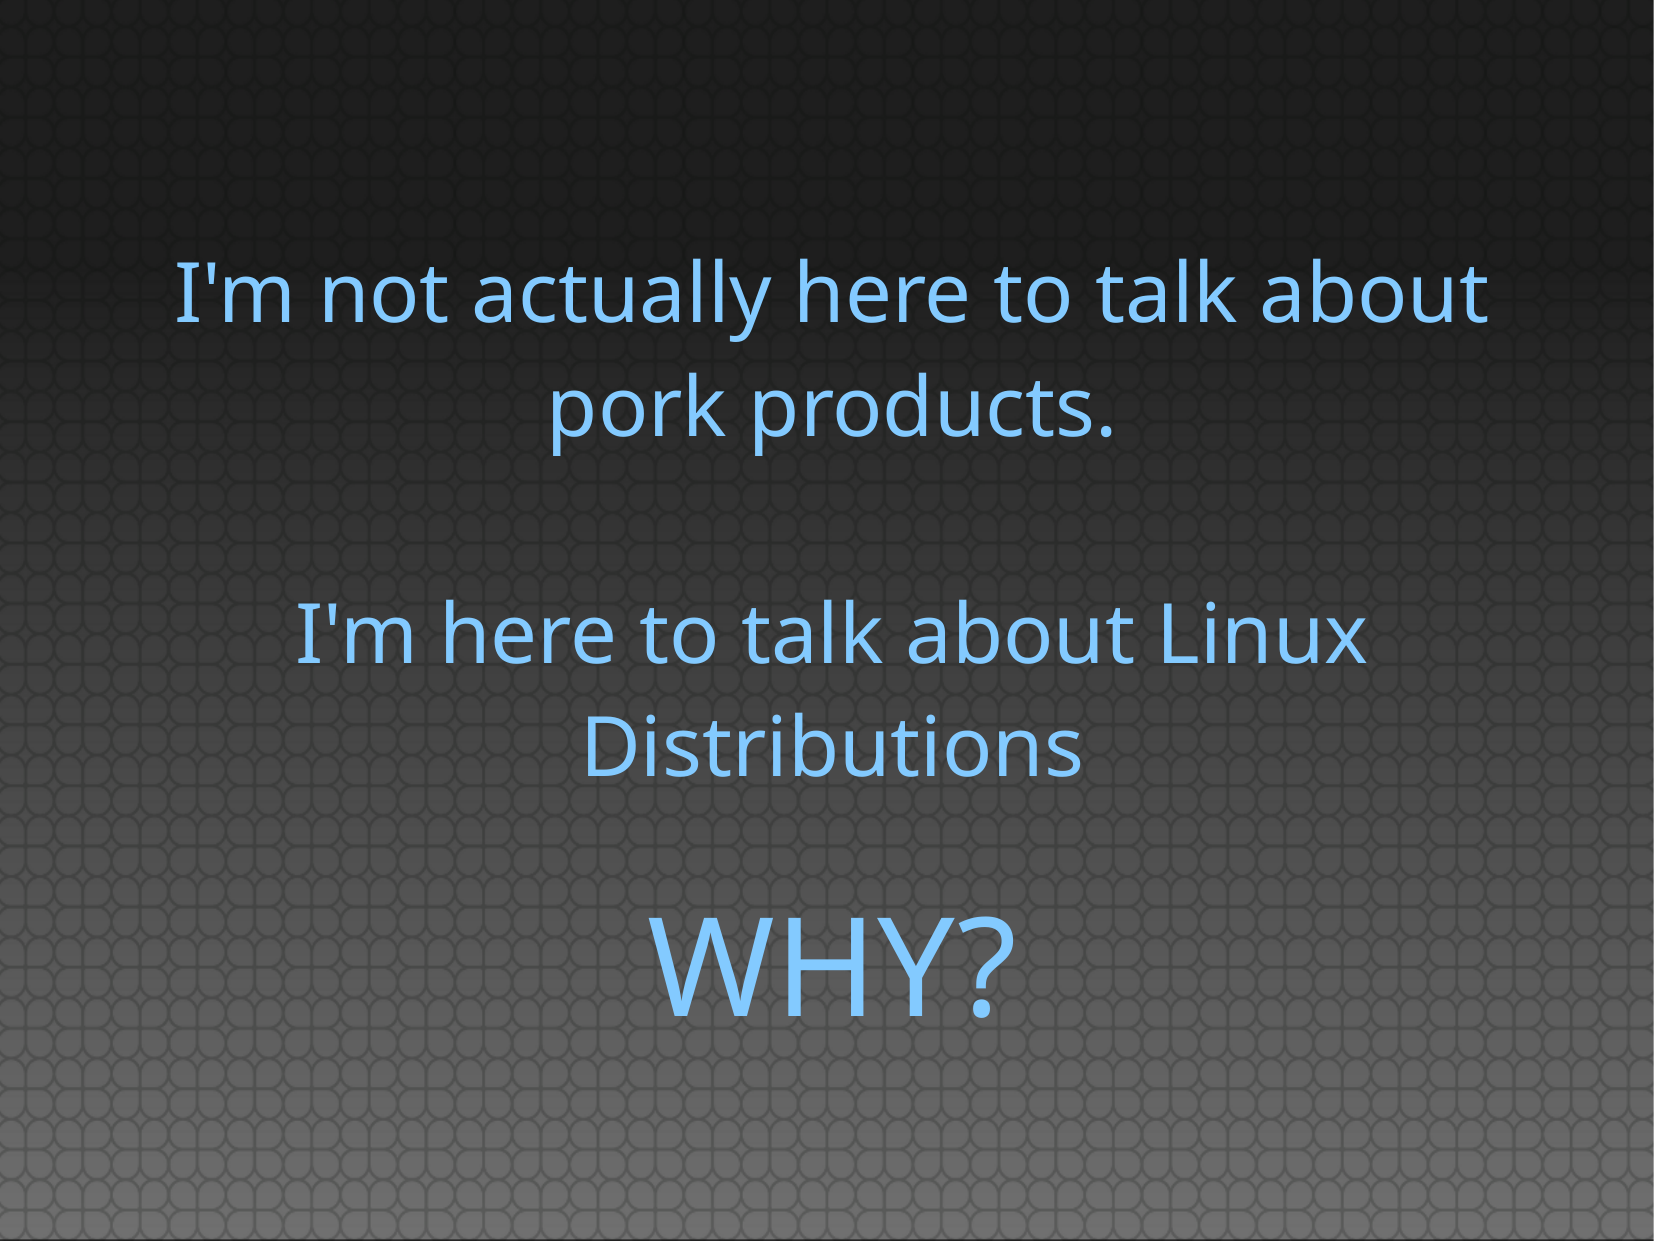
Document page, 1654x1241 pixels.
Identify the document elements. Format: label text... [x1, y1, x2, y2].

subtitle I'm not actually here to talk about pork products. I'm here to talk about Linux Distributions [88, 193, 1577, 800]
text_box WHY? [88, 800, 1577, 1125]
picture [0, 0, 1654, 1241]
